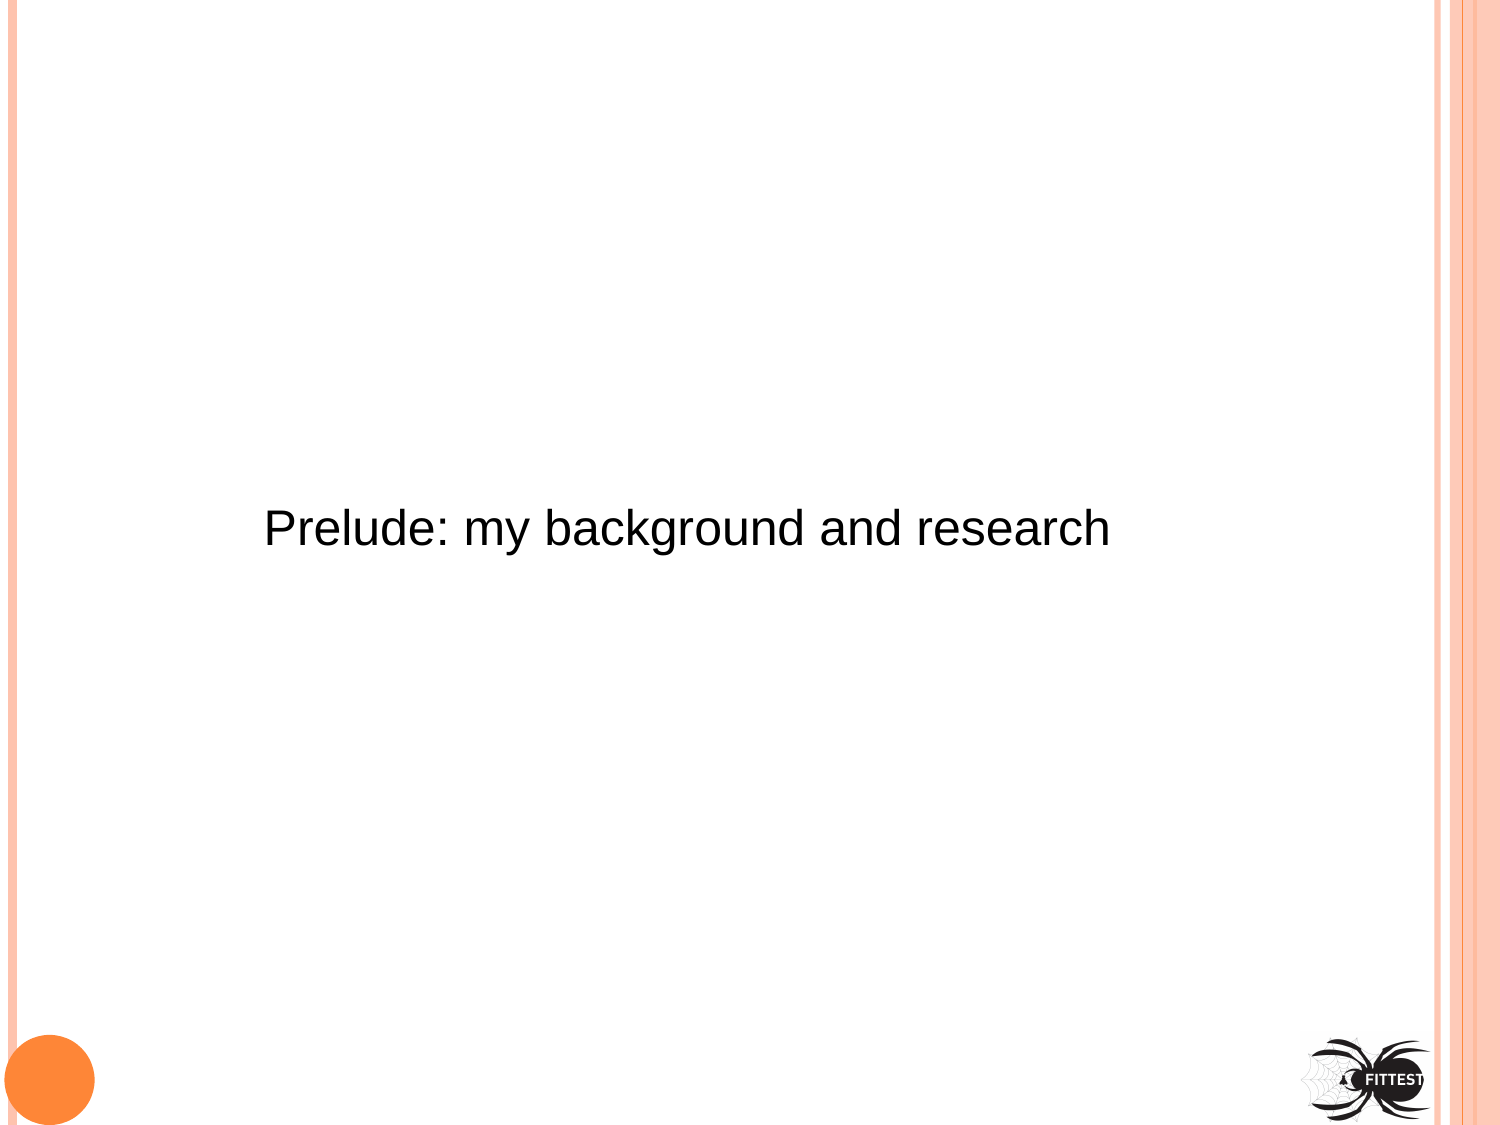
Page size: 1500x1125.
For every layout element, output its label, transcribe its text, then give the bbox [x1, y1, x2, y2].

subtitle Prelude: my background and research [74, 44, 1300, 1005]
